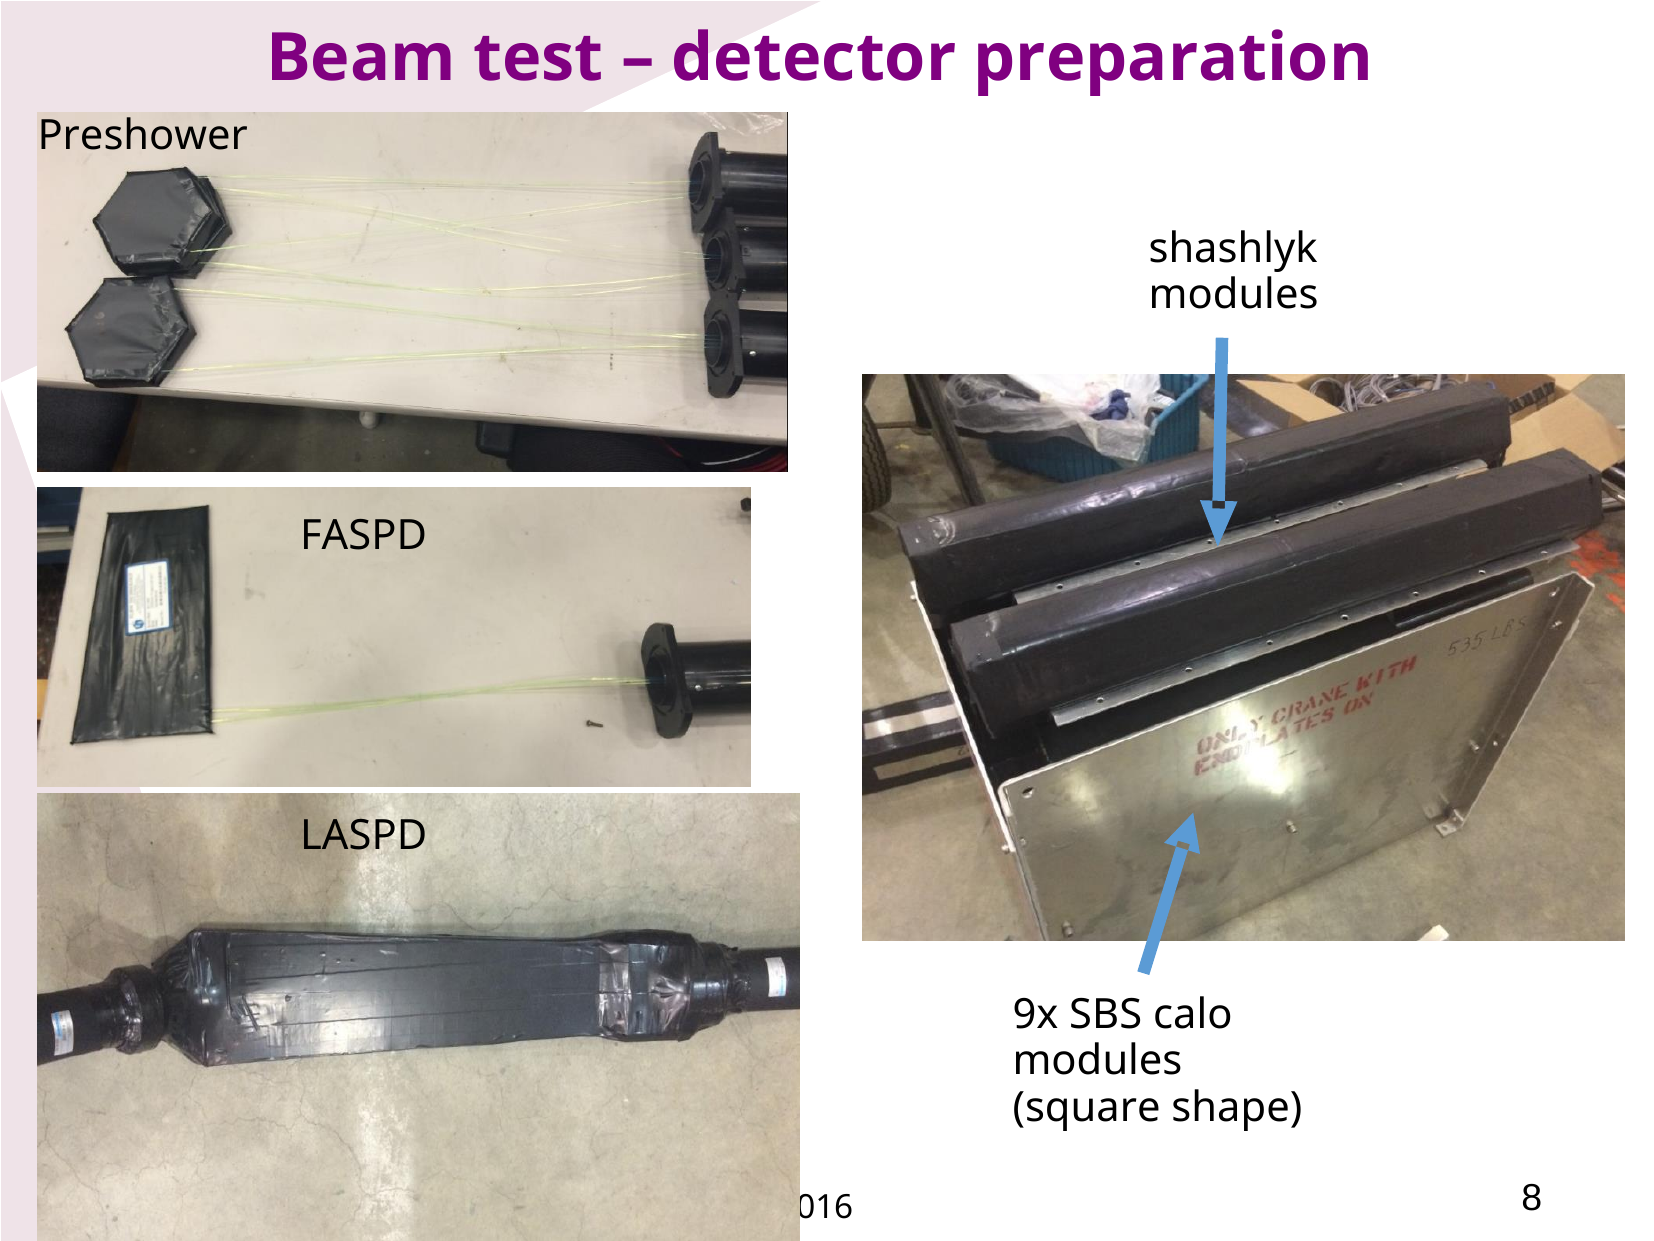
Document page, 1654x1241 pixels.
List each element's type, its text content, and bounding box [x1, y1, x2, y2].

text_box shashlyk modules [1148, 225, 1351, 322]
text_box Preshower [37, 112, 263, 163]
text_box [1137, 812, 1201, 976]
picture [1177, 841, 1189, 849]
picture [37, 793, 800, 1241]
picture [37, 113, 788, 472]
text_box [1199, 337, 1238, 547]
picture [1213, 501, 1224, 508]
text_box FASPD [300, 512, 526, 563]
picture [37, 487, 751, 787]
picture [862, 374, 1625, 941]
title Beam test – detector preparation [68, 13, 1571, 113]
text_box LASPD [300, 812, 526, 863]
text_box 9x SBS calo modules (square shape) [1012, 991, 1313, 1163]
